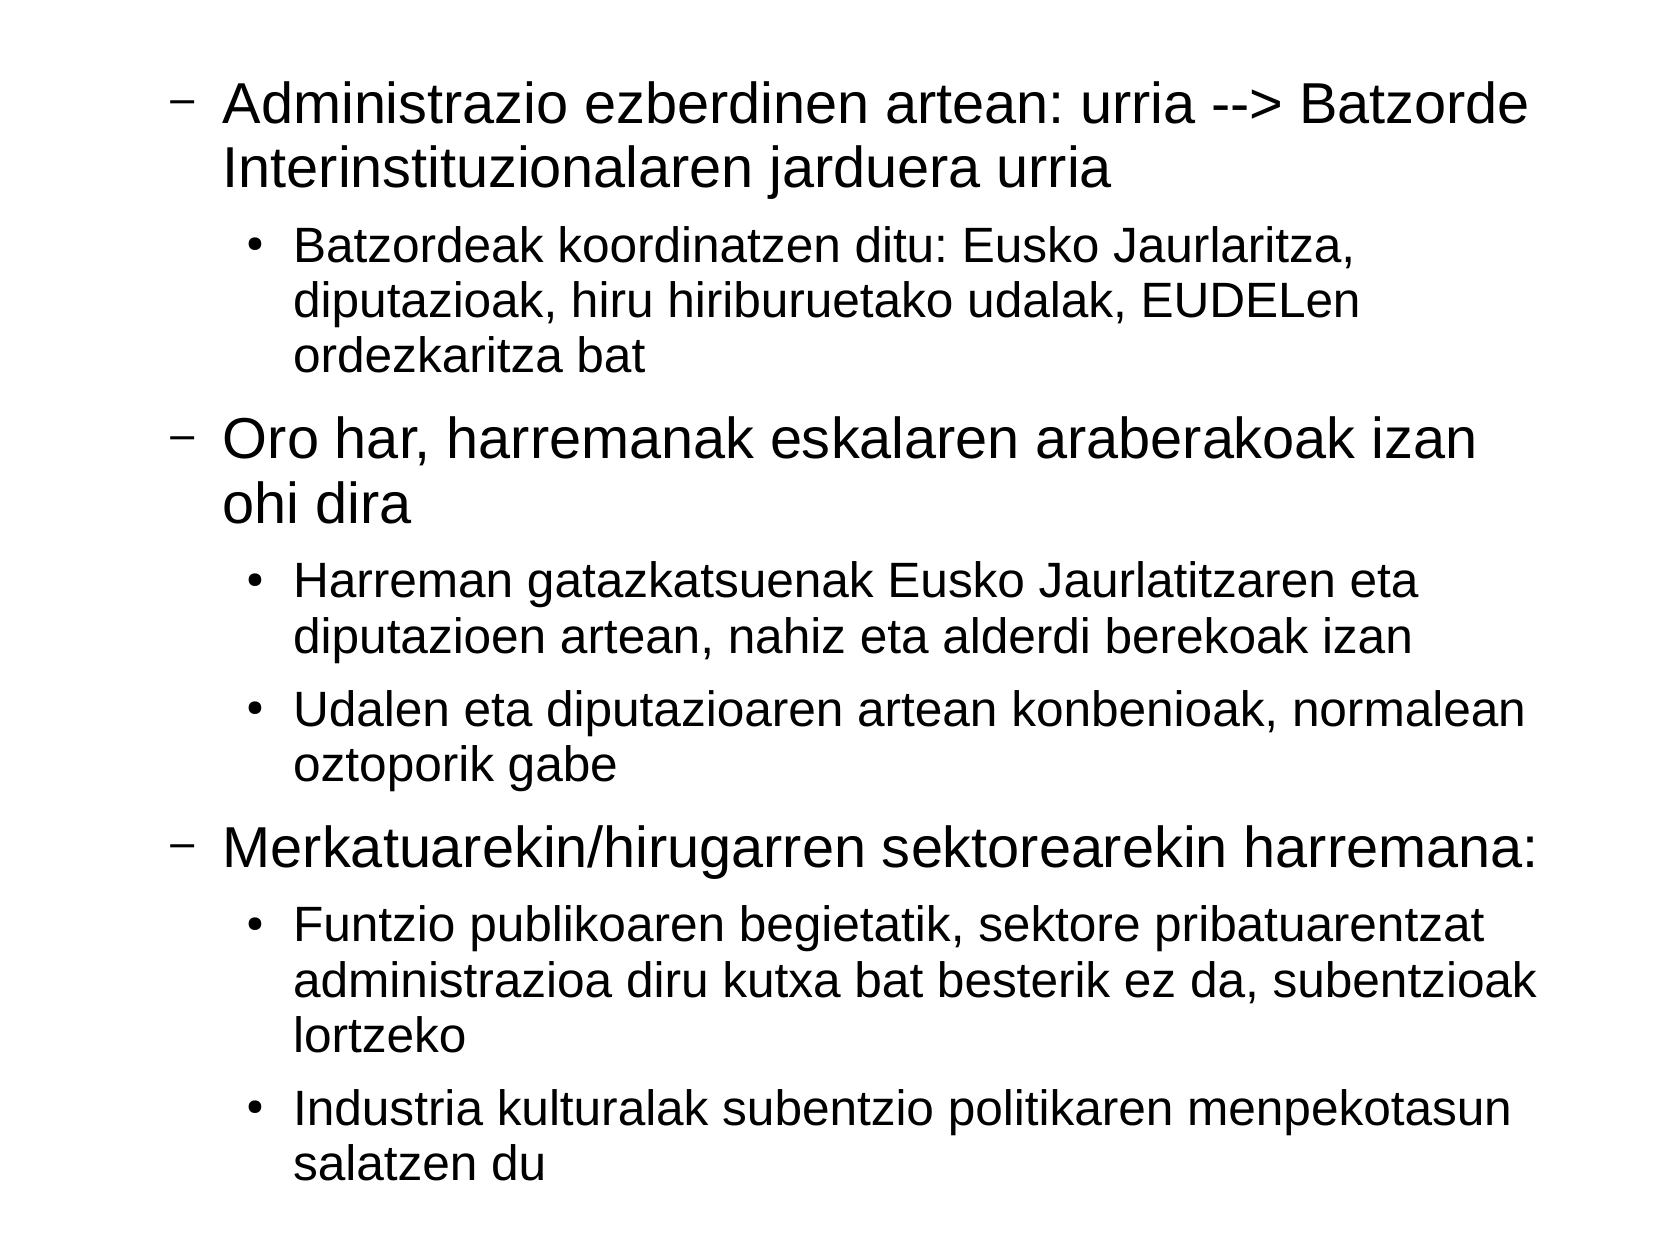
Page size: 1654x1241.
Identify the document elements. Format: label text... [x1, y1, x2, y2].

list Administrazio ezberdinen artean: urria --> Batzorde Interinstituzionalaren jarduera urria Batzordeak koordinatzen ditu: Eusko Jaurlaritza, diputazioak, hiru hiriburuetako udalak, EUDELen ordezkaritza bat Oro har, harremanak eskalaren araberakoak izan ohi dira Harreman gatazkatsuenak Eusko Jaurlatitzaren eta diputazioen artean, nahiz eta alderdi berekoak izan Udalen eta diputazioaren artean konbenioak, normalean oztoporik gabe Merkatuarekin/hirugarren sektorearekin harremana: Funtzio publikoaren begietatik, sektore pribatuarentzat administrazioa diru kutxa bat besterik ez da, subentzioak lortzeko Industria kulturalak subentzio politikaren menpekotasun salatzen du [82, 70, 1571, 1193]
